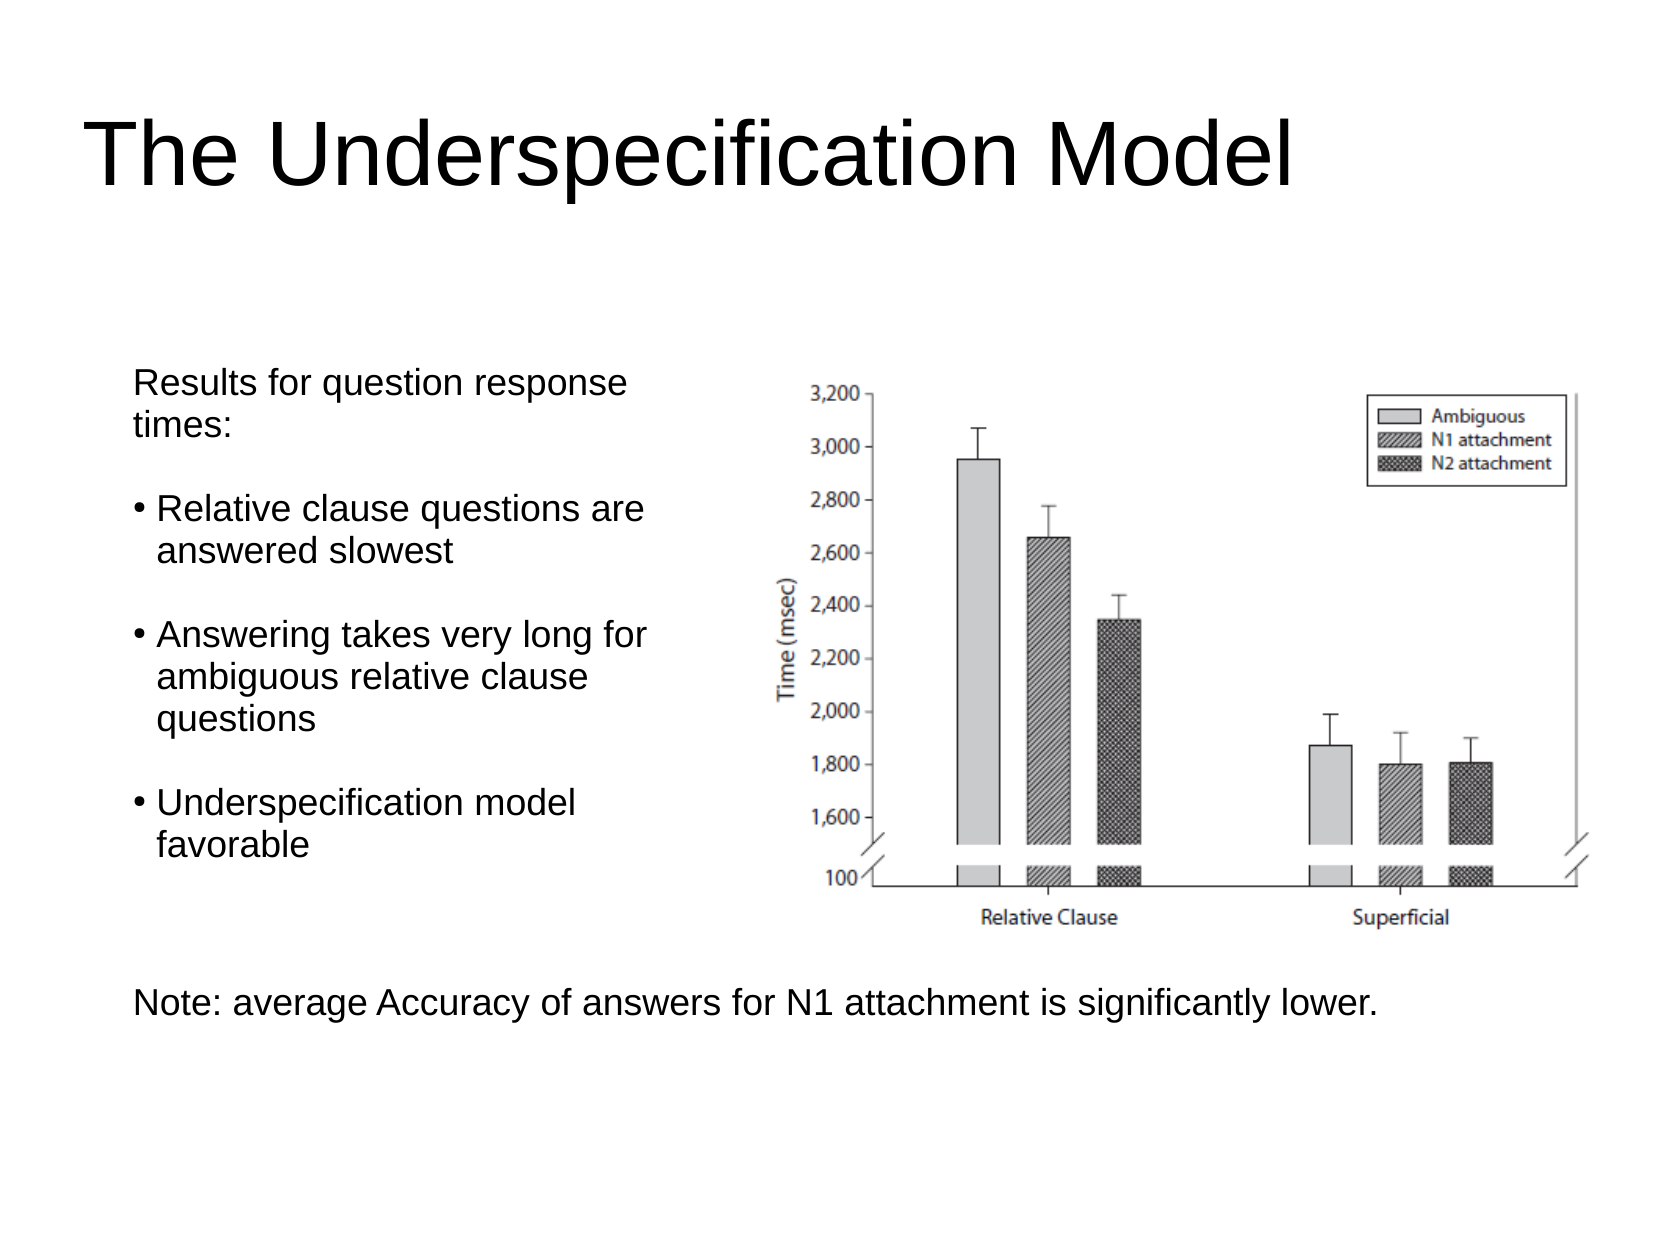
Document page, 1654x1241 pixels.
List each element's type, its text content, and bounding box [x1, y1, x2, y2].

text_box Note: average Accuracy of answers for N1 attachment is significantly lower. [118, 974, 1392, 1032]
picture [766, 365, 1597, 953]
title The Underspecification Model [82, 49, 1571, 257]
text_box Results for question response times: Relative clause questions are answered slowest Answering takes very long for ambiguous relative clause questions Underspecification model favorable [118, 354, 739, 916]
